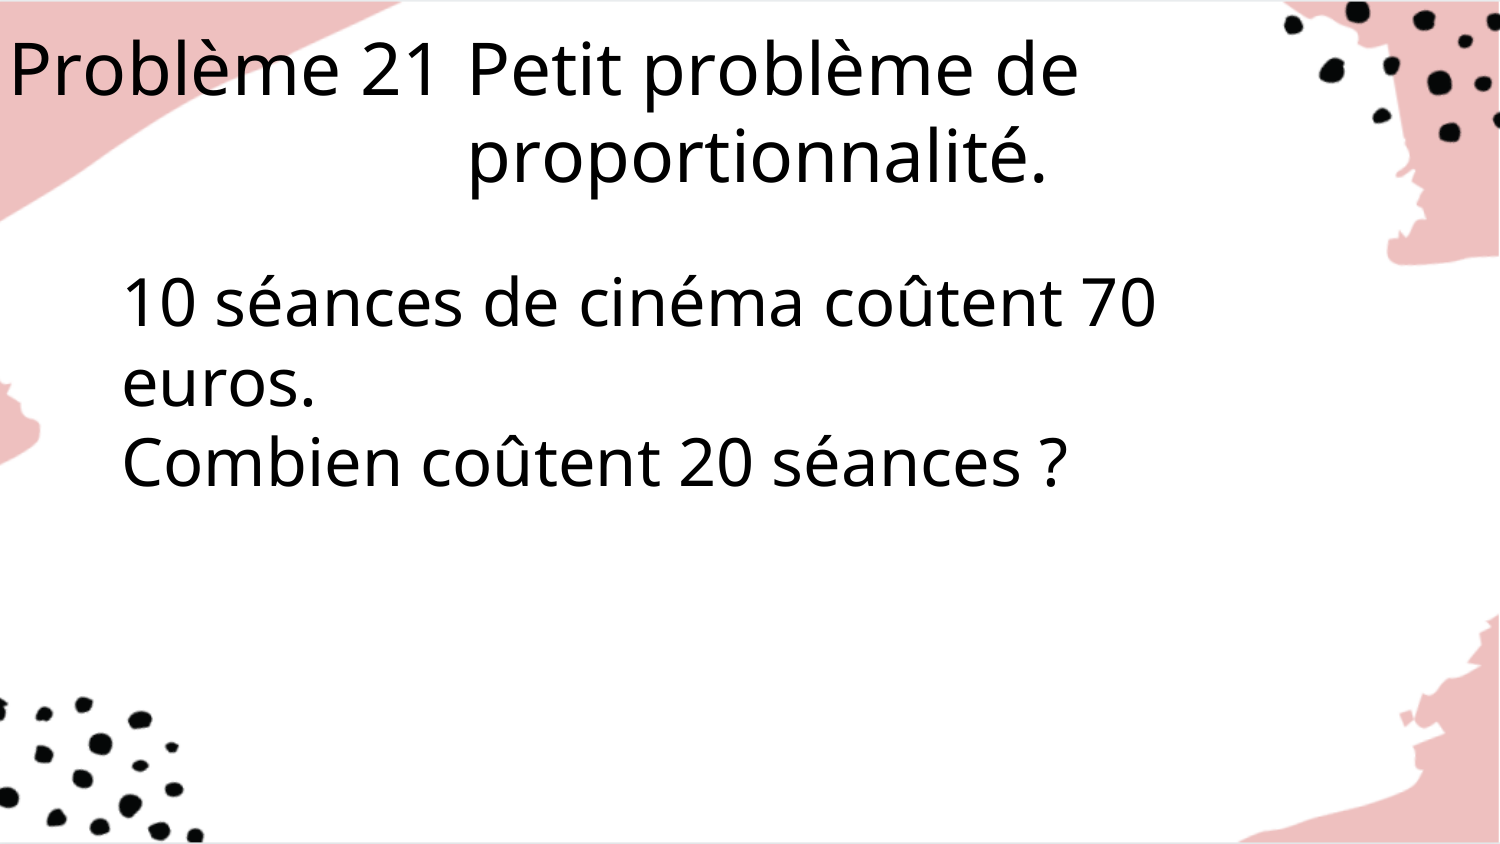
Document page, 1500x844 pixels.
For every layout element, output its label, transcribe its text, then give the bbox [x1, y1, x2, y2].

text_box Problème 21 [0, 7, 691, 127]
picture [0, 0, 1500, 844]
text_box 10 séances de cinéma coûtent 70 euros. Combien coûtent 20 séances ? [106, 245, 1381, 518]
text_box Petit problème de proportionnalité. [691, 7, 1148, 127]
